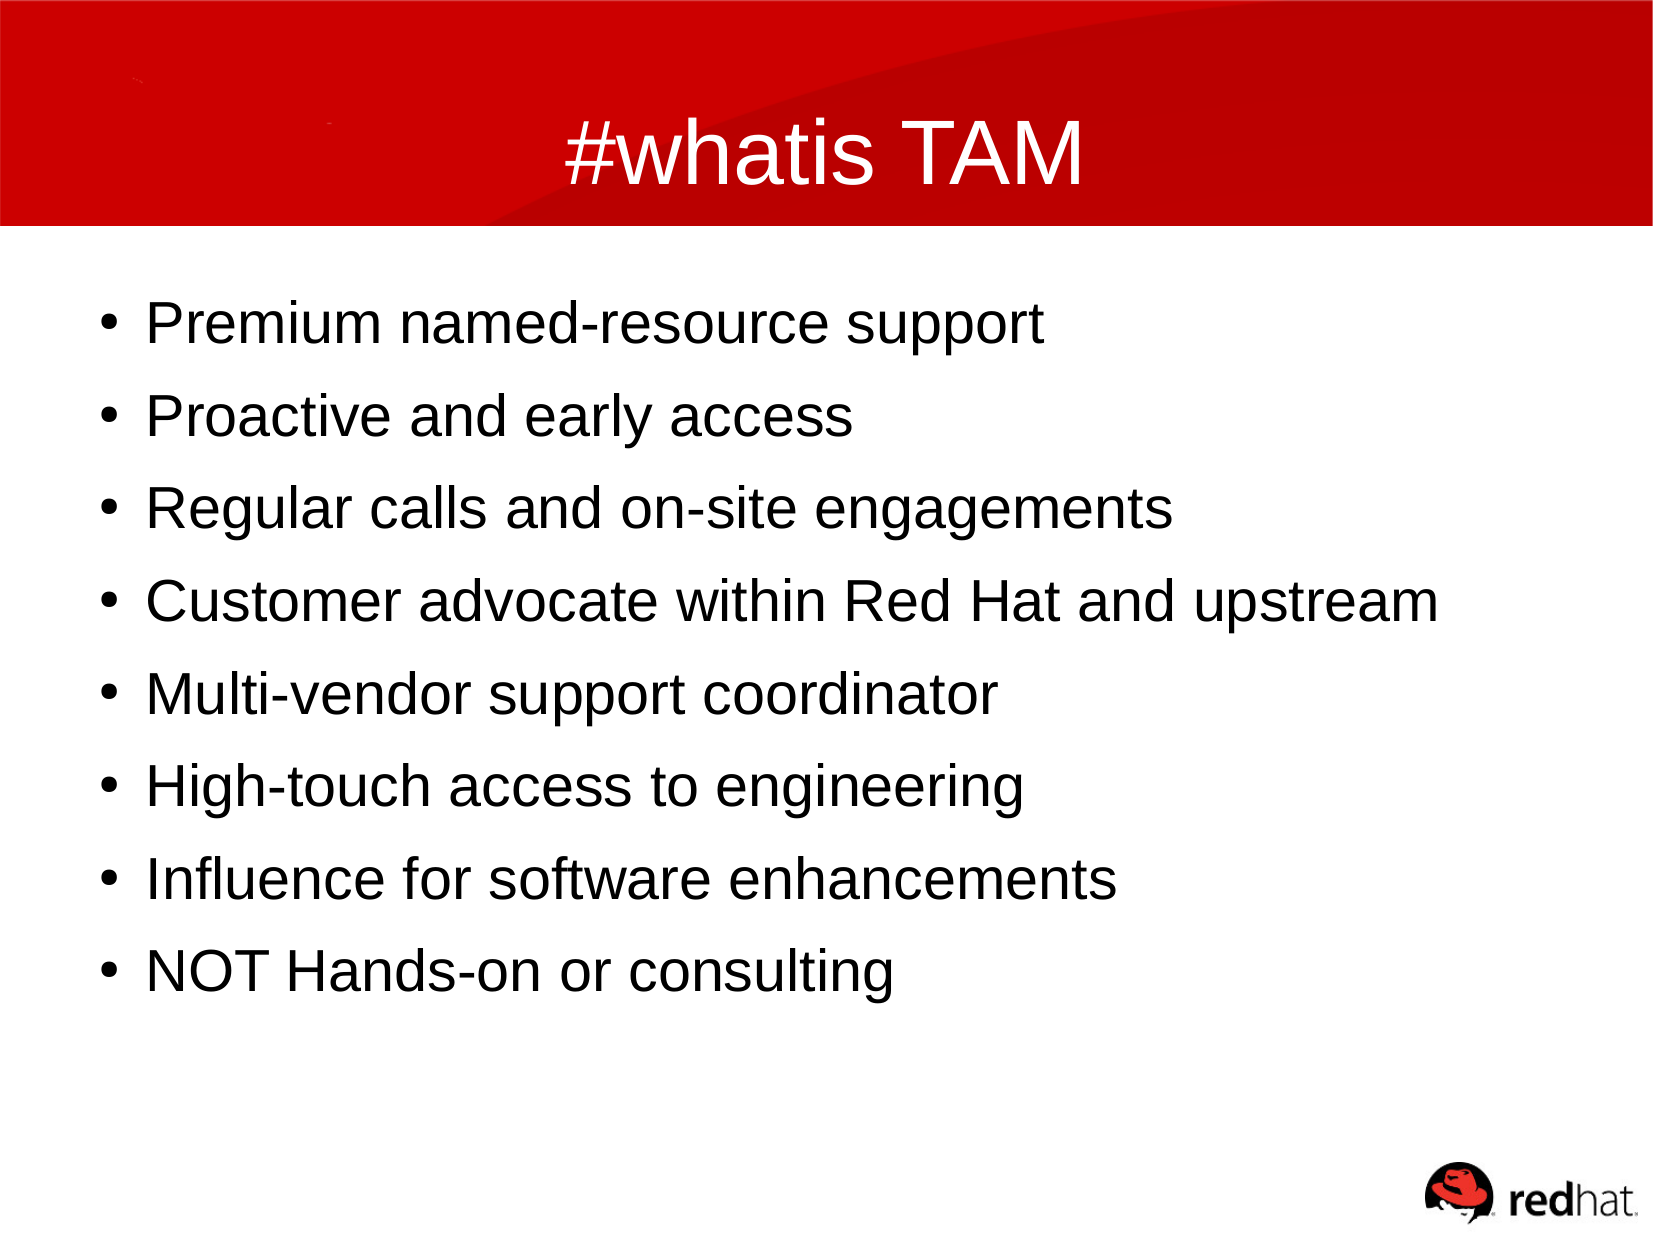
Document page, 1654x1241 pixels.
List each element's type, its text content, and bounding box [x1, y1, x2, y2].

list Premium named-resource support Proactive and early access Regular calls and on-site engagements Customer advocate within Red Hat and upstream Multi-vendor support coordinator High-touch access to engineering Influence for software enhancements NOT Hands-on or consulting [82, 290, 1571, 1010]
picture [0, 0, 1653, 226]
picture [1425, 1162, 1638, 1232]
title #whatis TAM [82, 49, 1571, 257]
